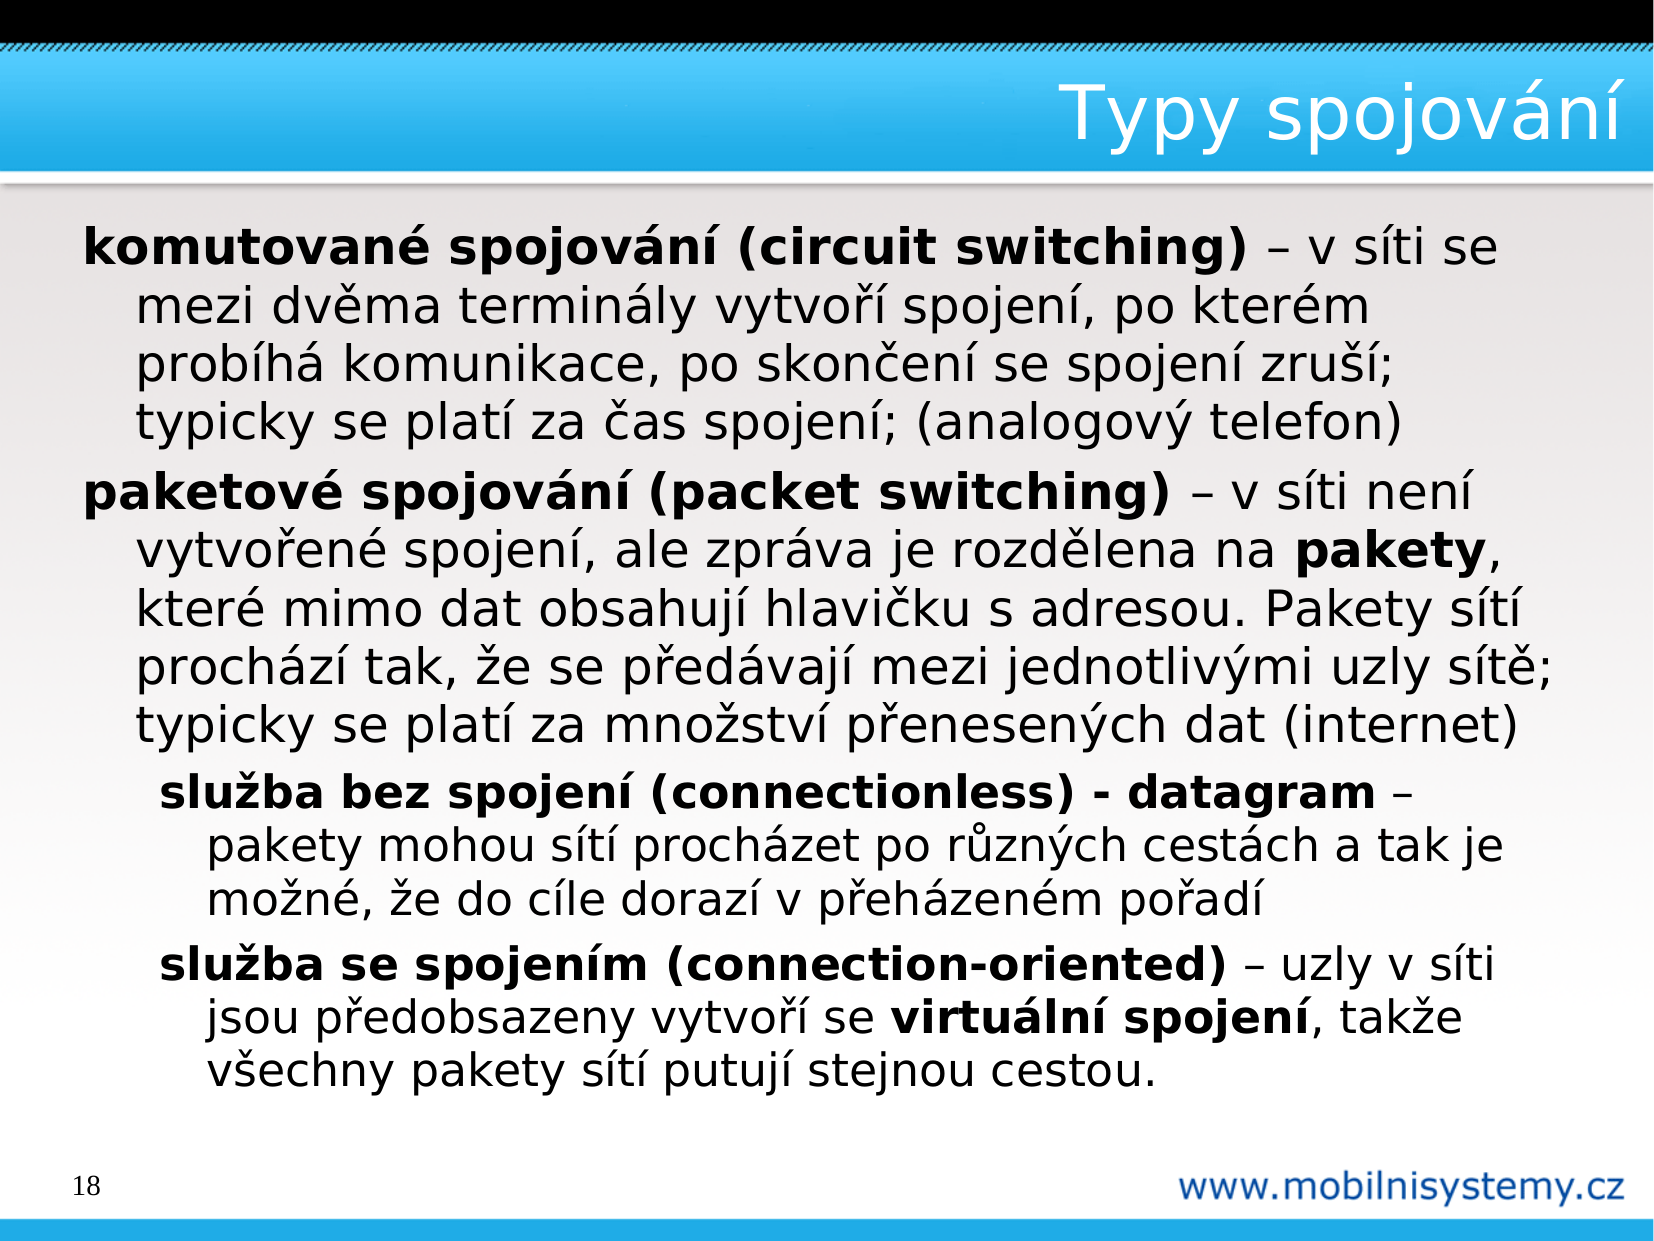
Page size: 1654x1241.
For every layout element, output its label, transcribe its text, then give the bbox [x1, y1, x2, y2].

list komutované spojování (circuit switching) – v síti se mezi dvěma terminály vytvoří spojení, po kterém probíhá komunikace, po skončení se spojení zruší; typicky se platí za čas spojení; (analogový telefon) paketové spojování (packet switching) – v síti není vytvořené spojení, ale zpráva je rozdělena na pakety, které mimo dat obsahují hlavičku s adresou. Pakety sítí prochází tak, že se předávají mezi jednotlivými uzly sítě; typicky se platí za množství přenesených dat (internet) služba bez spojení (connectionless) - datagram – pakety mohou sítí procházet po různých cestách a tak je možné, že do cíle dorazí v přeházeném pořadí služba se spojením (connection-oriented) – uzly v síti jsou předobsazeny vytvoří se virtuální spojení, takže všechny pakety sítí putují stejnou cestou. [64, 218, 1565, 1098]
picture [0, 0, 1654, 1241]
title Typy spojování [29, 49, 1625, 178]
